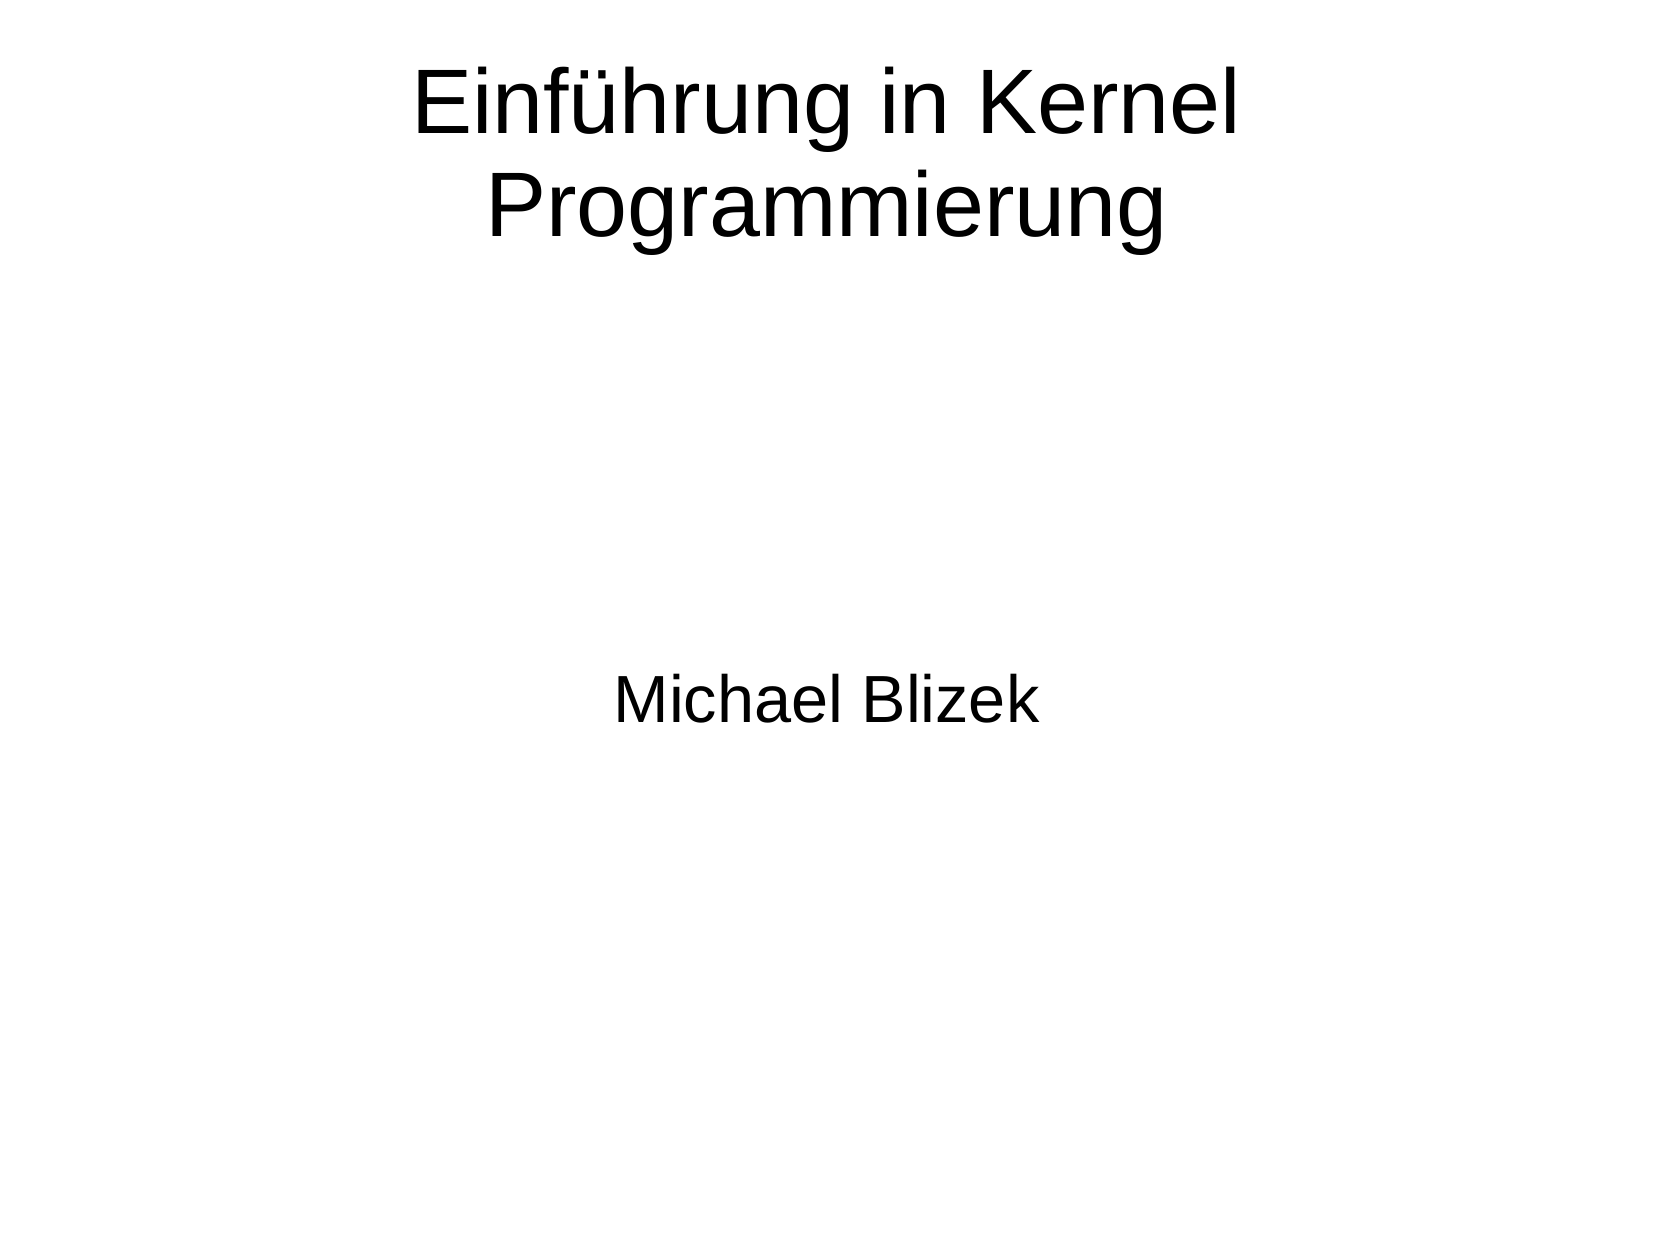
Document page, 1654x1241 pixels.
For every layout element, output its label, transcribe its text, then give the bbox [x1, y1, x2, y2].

title Einführung in Kernel Programmierung [82, 39, 1571, 267]
subtitle Michael Blizek [82, 297, 1571, 1102]
